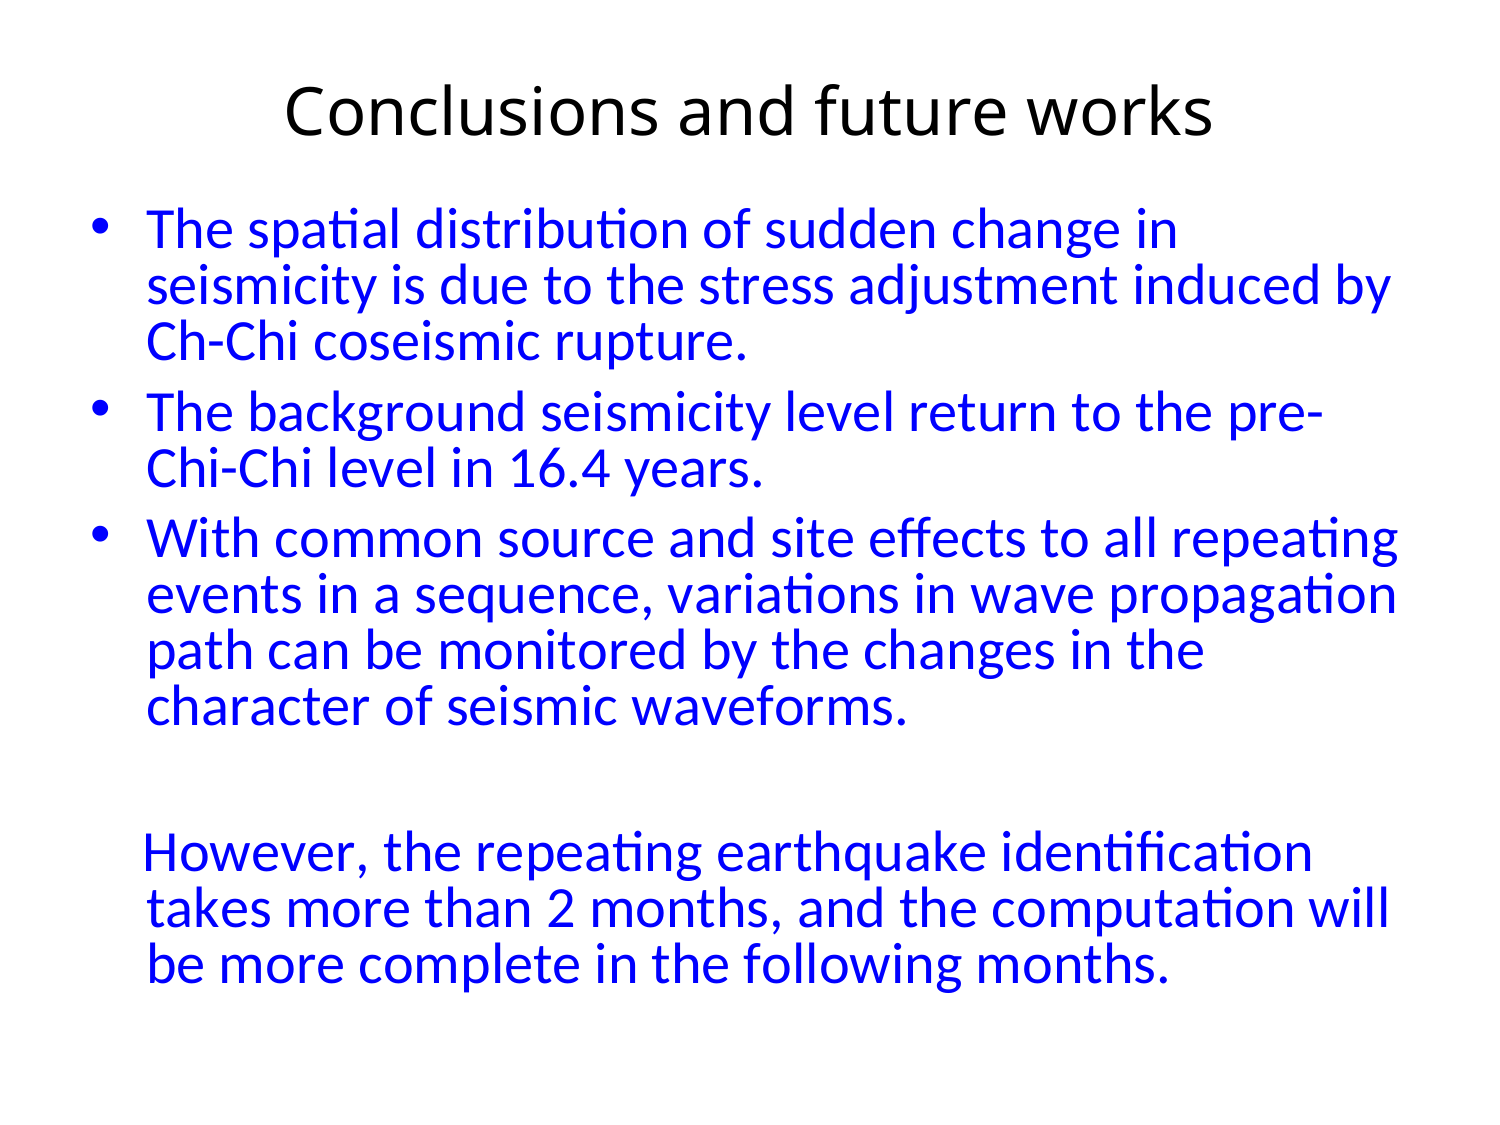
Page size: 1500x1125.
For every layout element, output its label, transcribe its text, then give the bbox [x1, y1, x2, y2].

list The spatial distribution of sudden change in seismicity is due to the stress adjustment induced by Ch-Chi coseismic rupture. The background seismicity level return to the pre-Chi-Chi level in 16.4 years. With common source and site effects to all repeating events in a sequence, variations in wave propagation path can be monitored by the changes in the character of seismic waveforms. However, the repeating earthquake identification takes more than 2 months, and the computation will be more complete in the following months. [75, 196, 1426, 1005]
title Conclusions and future works [75, 45, 1426, 173]
